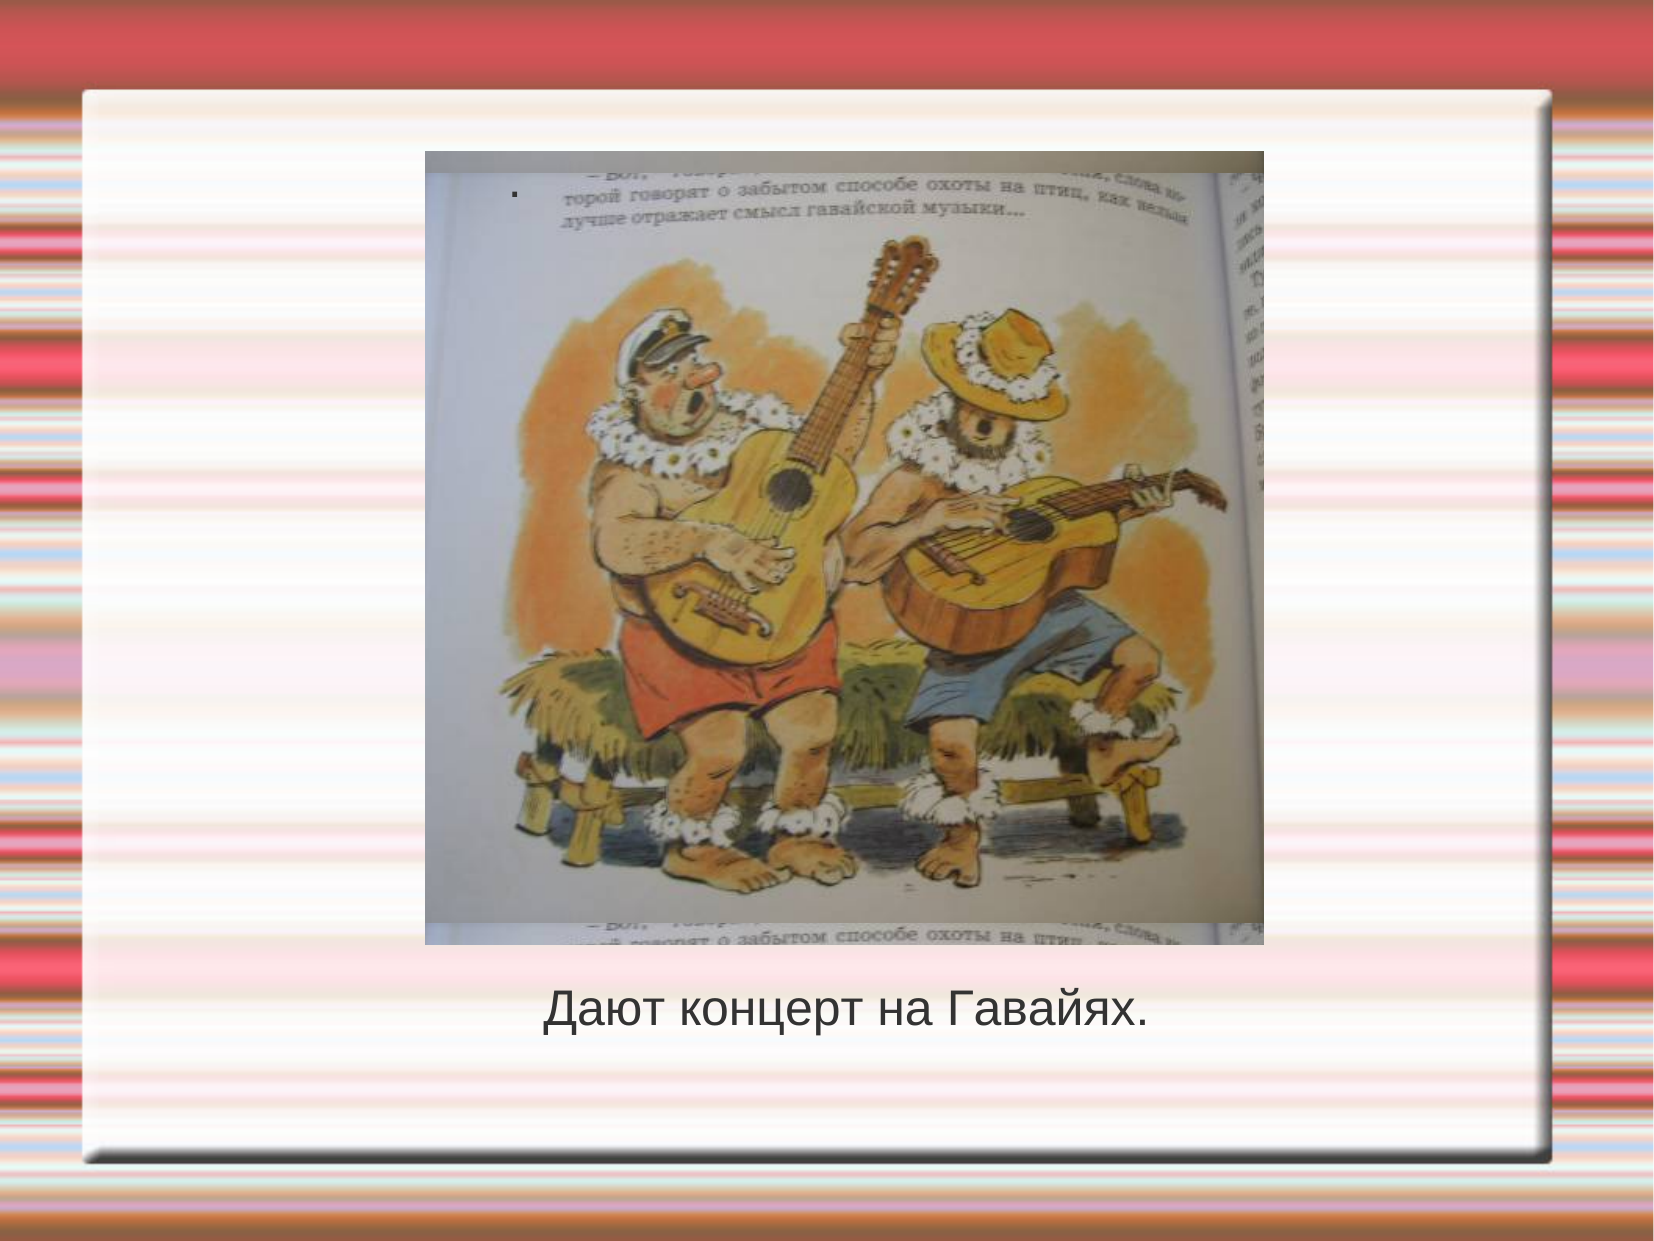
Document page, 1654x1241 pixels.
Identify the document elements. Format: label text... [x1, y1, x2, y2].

list . [425, 151, 1264, 945]
picture [0, 0, 1654, 1241]
list Дают концерт на Гавайях. [460, 980, 1276, 1052]
